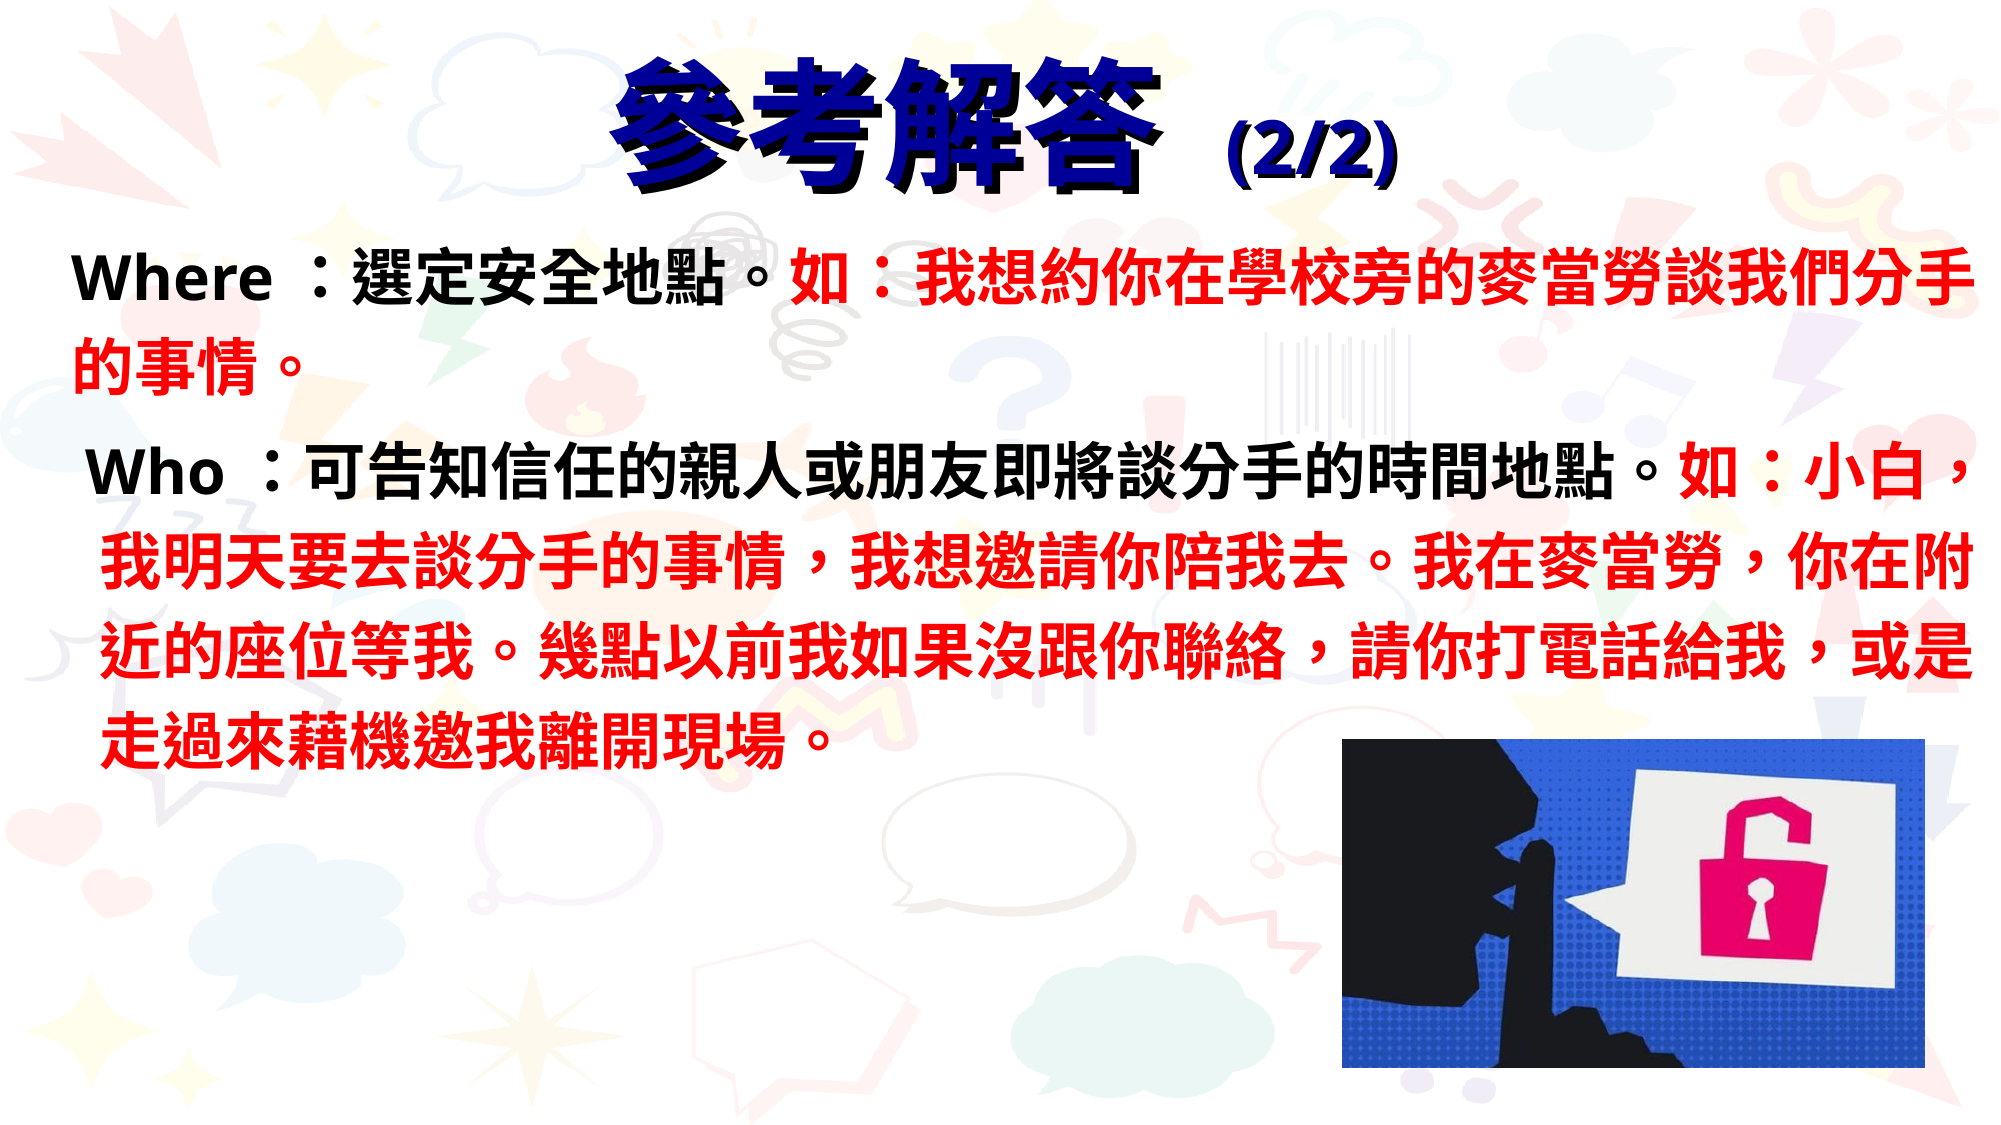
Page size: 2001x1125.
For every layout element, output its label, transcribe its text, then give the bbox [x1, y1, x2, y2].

list Where：選定安全地點。如：我想約你在學校旁的麥當勞談我們分手的事情。 Who：可告知信任的親人或朋友即將談分手的時間地點。如：小白，我明天要去談分手的事情，我想邀請你陪我去。我在麥當勞，你在附近的座位等我。幾點以前我如果沒跟你聯絡，請你打電話給我，或是走過來藉機邀我離開現場。 [56, 215, 2000, 1125]
title 參考解答 (2/2) [326, 25, 1677, 214]
picture [1342, 739, 1925, 1068]
